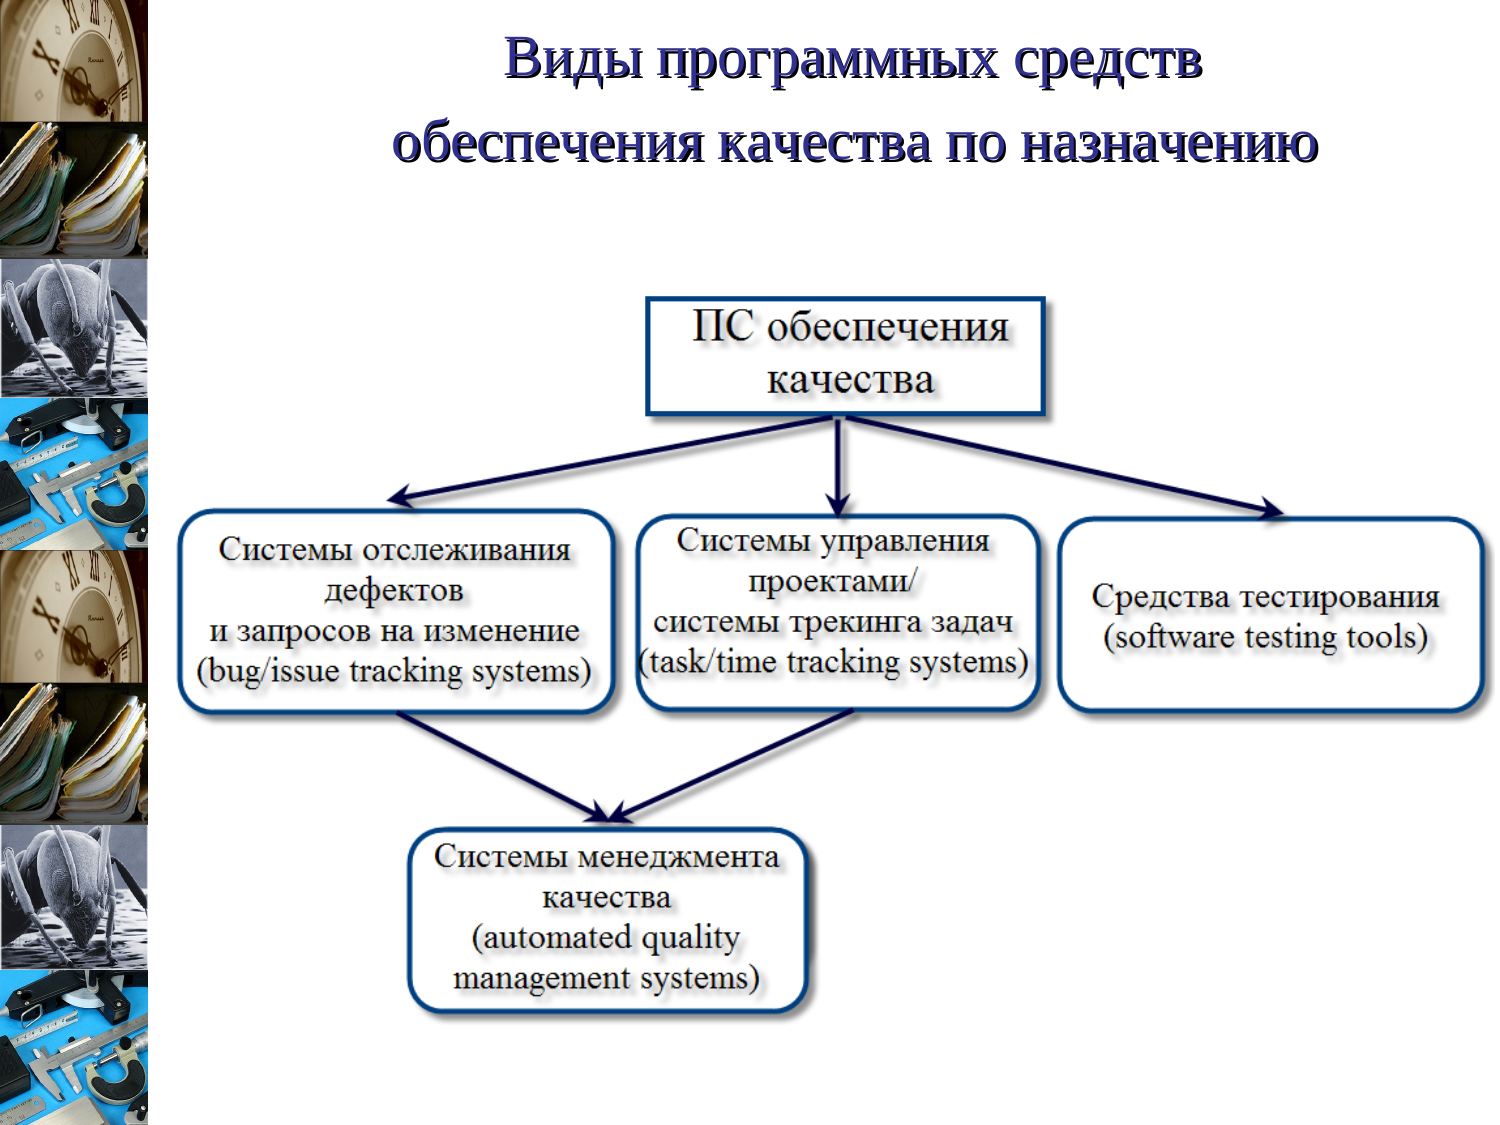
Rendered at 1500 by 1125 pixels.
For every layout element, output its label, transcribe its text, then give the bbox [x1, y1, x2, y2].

title Виды программных средств обеспечения качества по назначению [242, 6, 1479, 198]
picture [169, 278, 1495, 1033]
picture [0, 0, 148, 1125]
